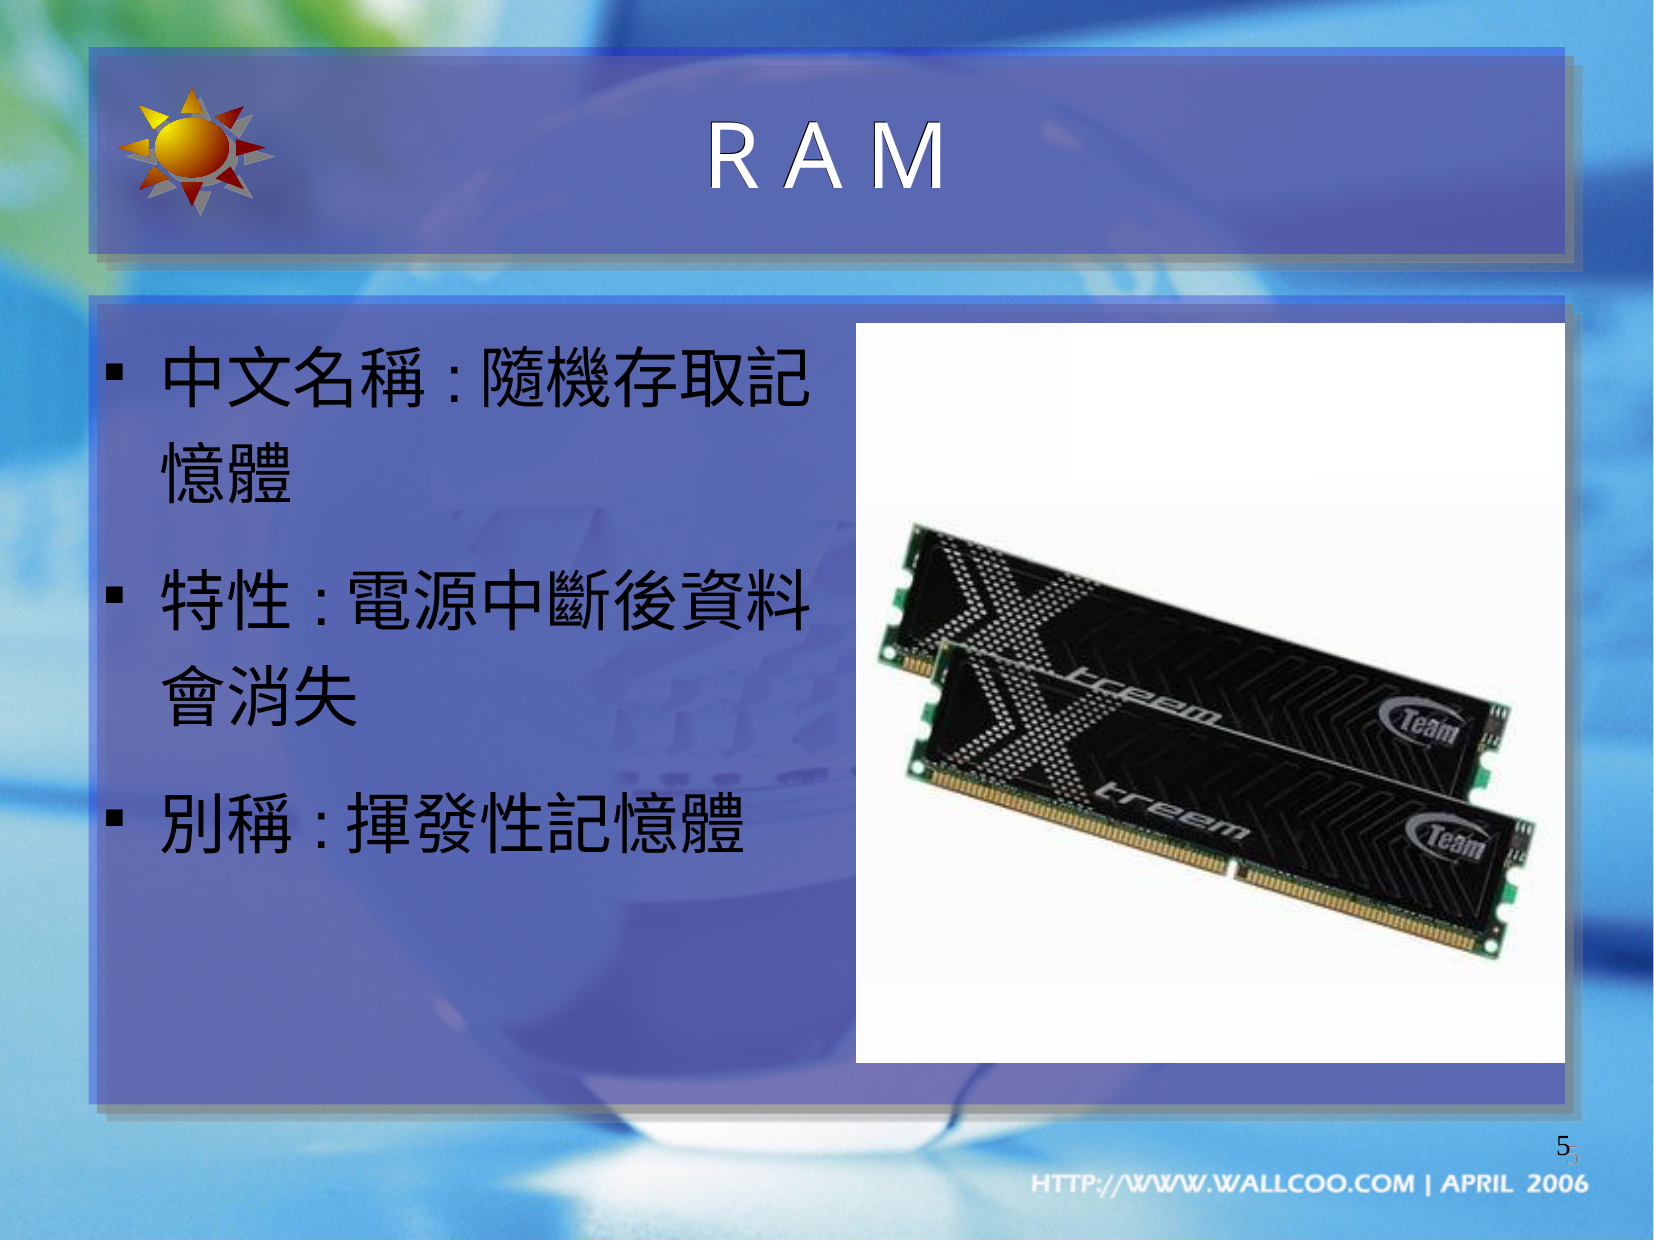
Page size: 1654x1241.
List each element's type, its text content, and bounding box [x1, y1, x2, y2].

title R A M [82, 49, 1571, 257]
list 中文名稱:隨機存取記憶體 特性:電源中斷後資料會消失 別稱:揮發性記憶體 [88, 324, 827, 1144]
picture [0, 0, 1654, 1240]
